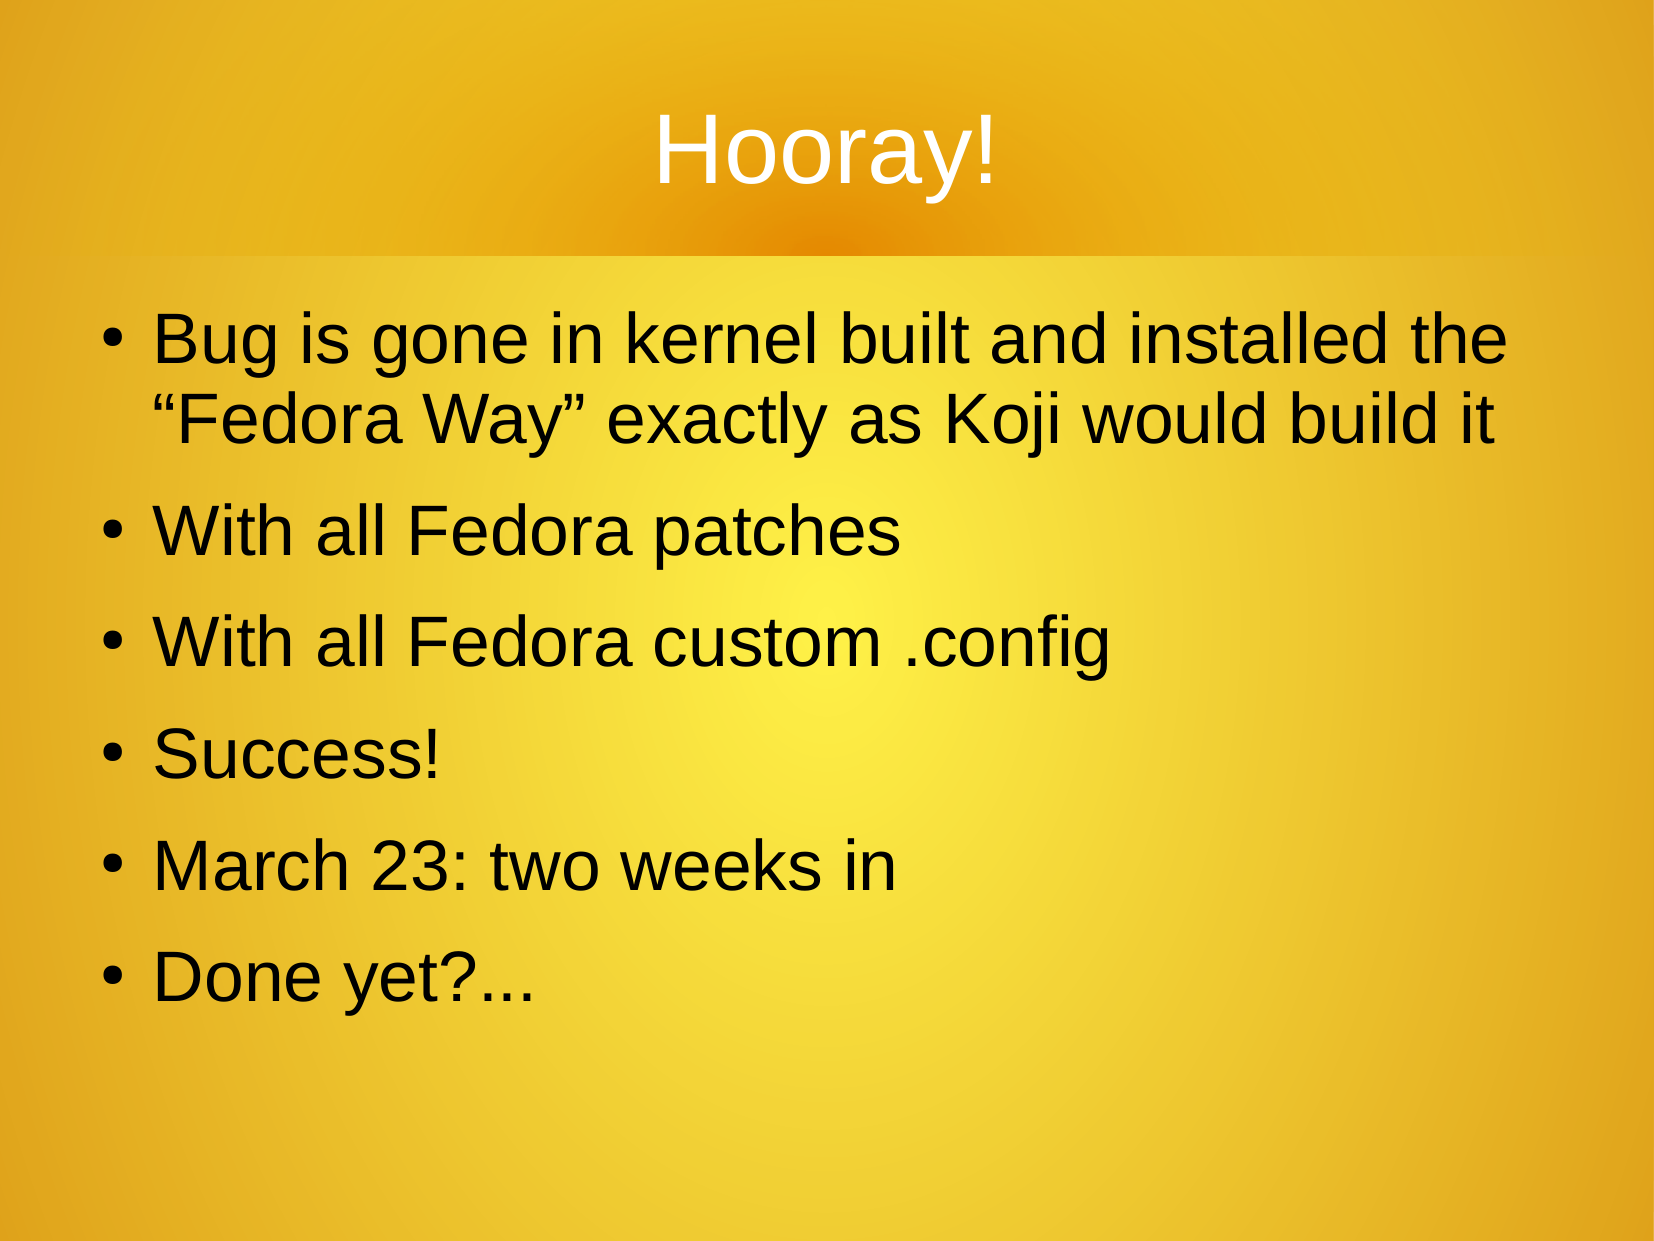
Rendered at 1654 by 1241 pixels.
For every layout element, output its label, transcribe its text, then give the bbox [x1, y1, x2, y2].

title Hooray! [82, 47, 1571, 252]
list Bug is gone in kernel built and installed the “Fedora Way” exactly as Koji would build it With all Fedora patches With all Fedora custom .config Success! March 23: two weeks in Done yet?... [82, 299, 1571, 1019]
